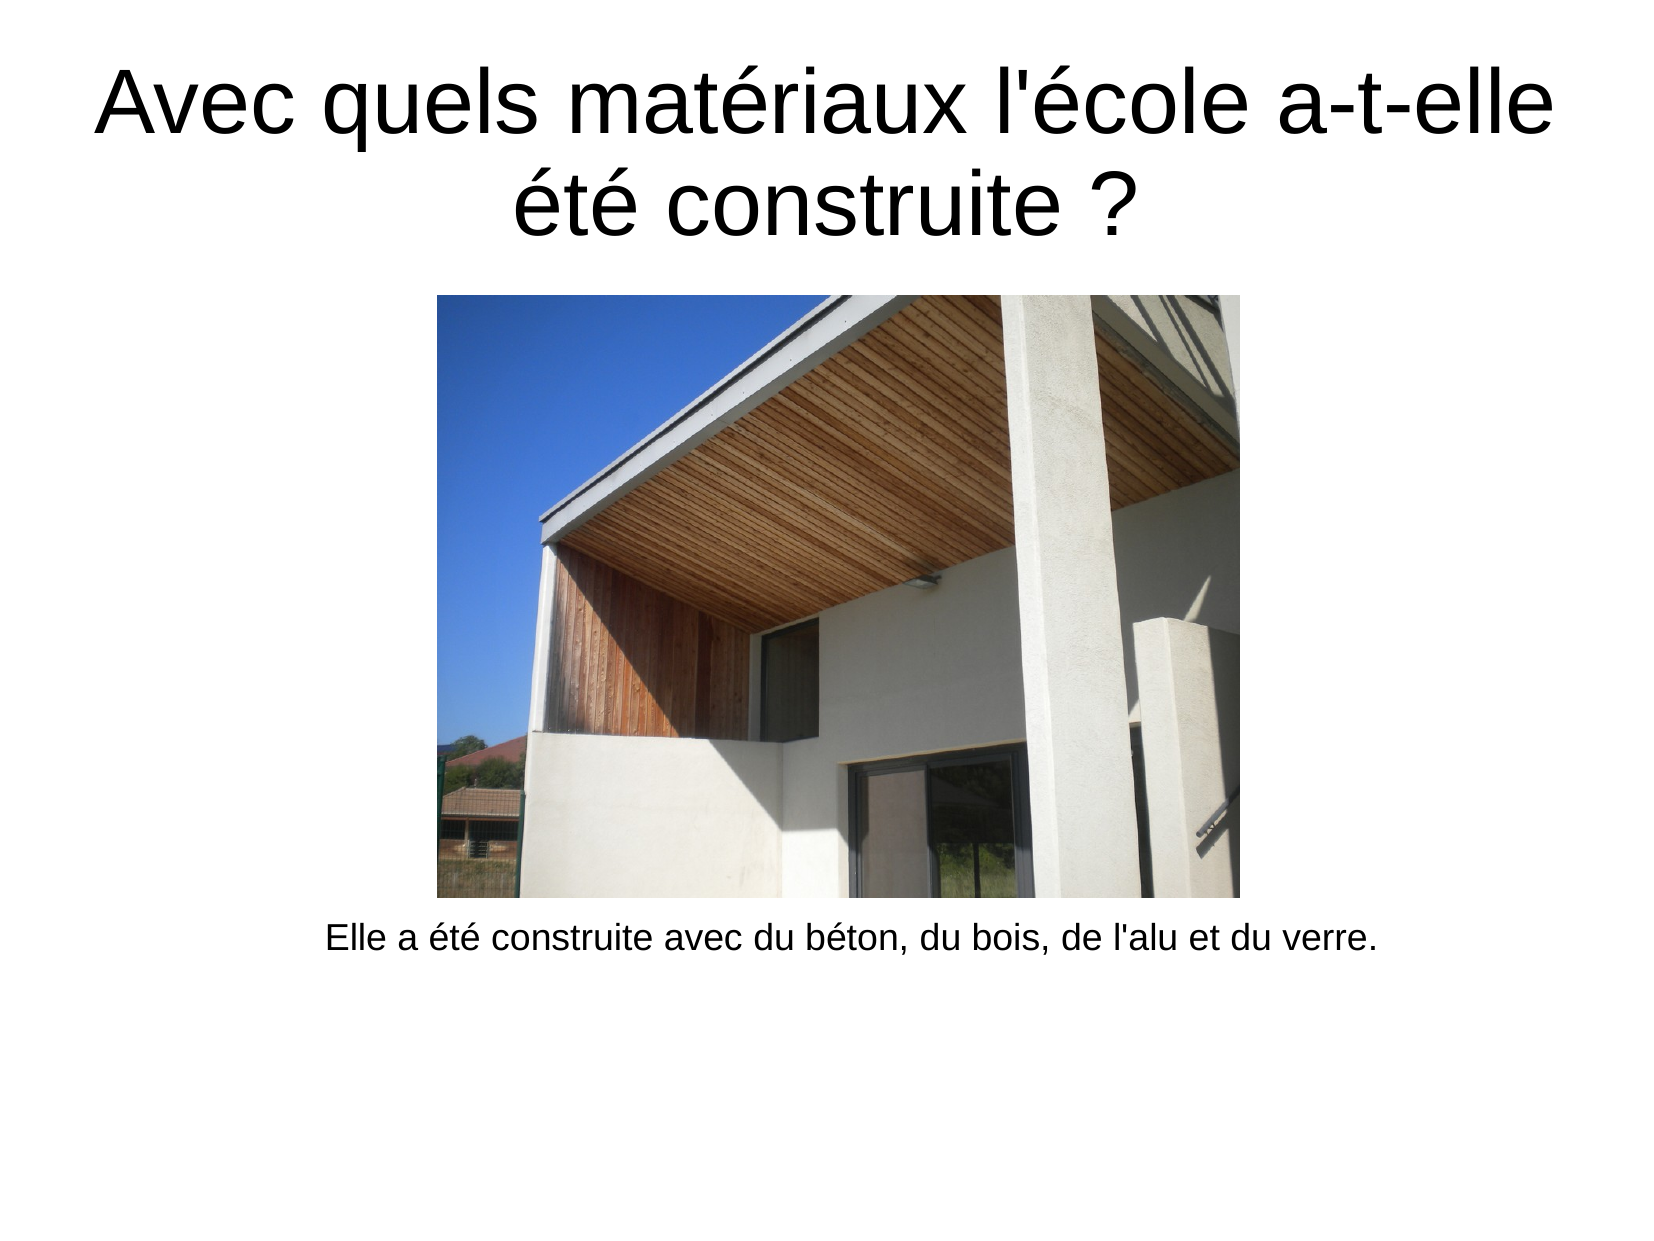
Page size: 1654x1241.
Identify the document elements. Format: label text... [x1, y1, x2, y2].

text_box Elle a été construite avec du béton, du bois, de l'alu et du verre. [310, 909, 1394, 967]
picture [437, 295, 1240, 898]
title Avec quels matériaux l'école a-t-elle été construite ? [82, 49, 1571, 257]
